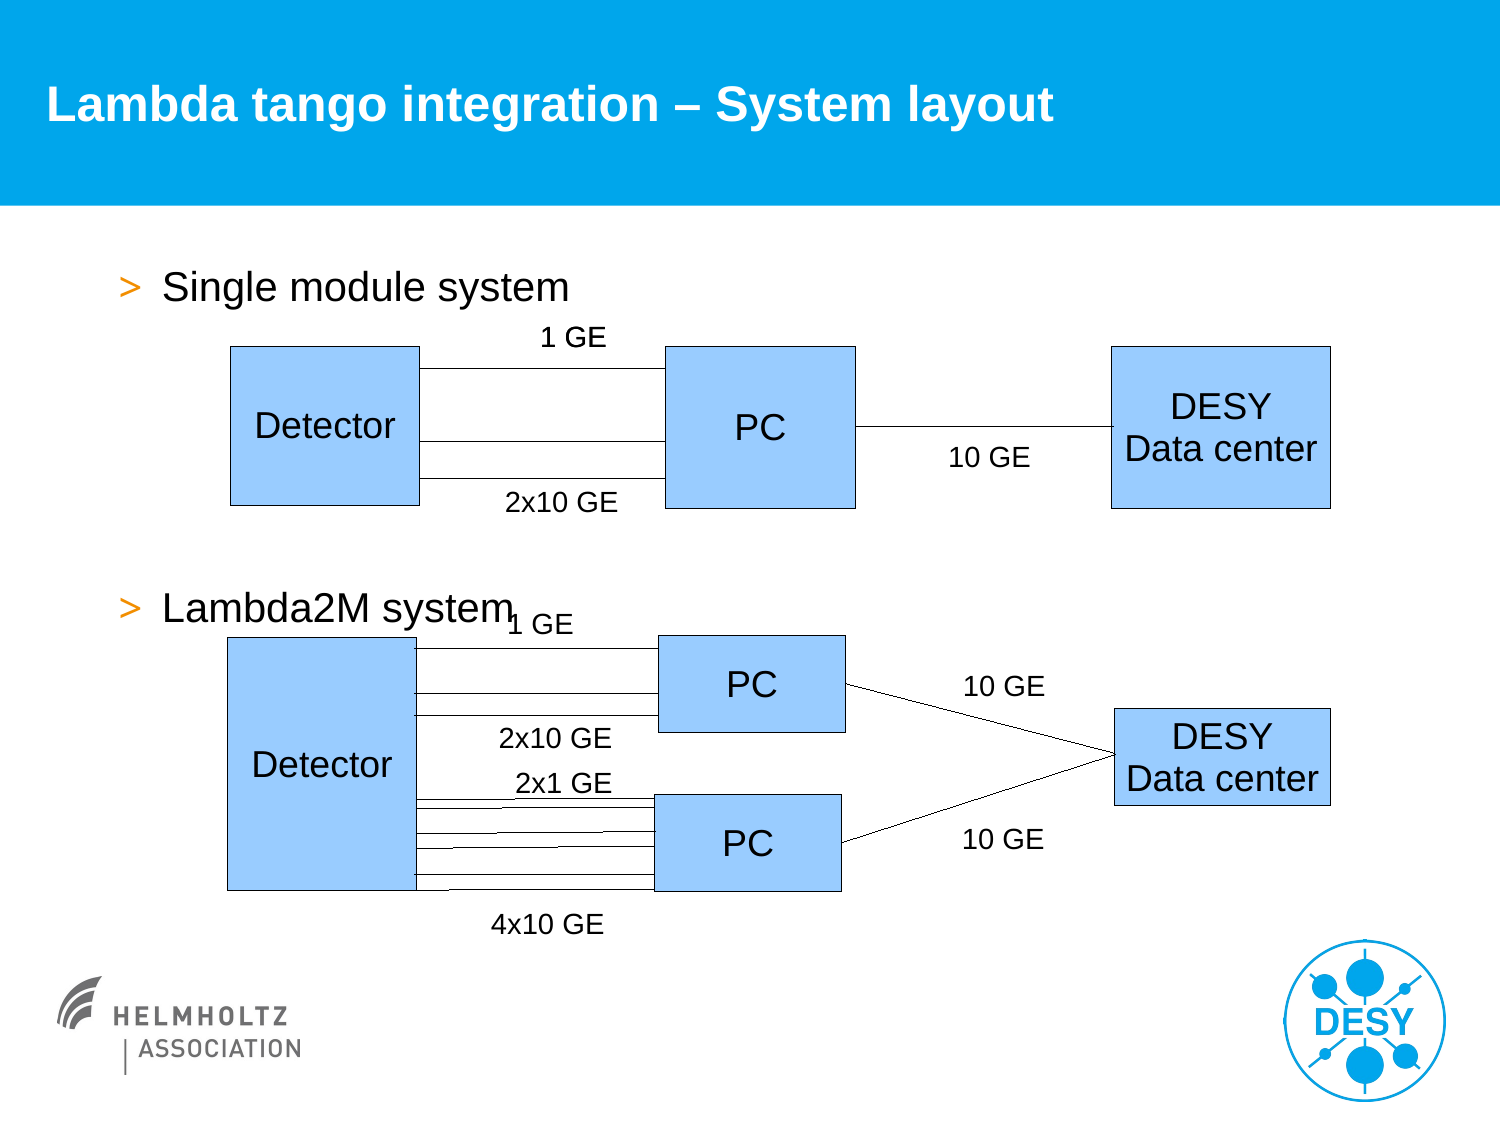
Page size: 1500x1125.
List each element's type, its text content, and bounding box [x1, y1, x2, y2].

text_box Detector [227, 637, 417, 891]
text_box PC [665, 346, 856, 509]
text_box PC [654, 794, 842, 892]
text_box 4x10 GE [468, 900, 627, 949]
text_box DESY Data center [1111, 346, 1331, 509]
title Lambda tango integration – System layout [46, 0, 1444, 208]
picture [57, 976, 300, 1075]
text_box 10 GE [925, 662, 1084, 710]
text_box 1 GE [481, 600, 600, 668]
picture [1287, 943, 1443, 1099]
picture [1283, 939, 1360, 1015]
text_box 10 GE [909, 433, 1070, 493]
text_box DESY Data center [1114, 708, 1331, 806]
list Single module system Lambda2M system [75, 263, 1425, 916]
picture [1379, 1035, 1446, 1102]
text_box 1 GE [514, 313, 633, 381]
text_box 10 GE [924, 815, 1083, 864]
text_box 2x10 GE [481, 478, 642, 538]
text_box 2x10 GE [476, 714, 635, 763]
text_box Detector [230, 346, 420, 506]
picture [1370, 939, 1446, 1007]
text_box PC [658, 635, 846, 733]
text_box 2x1 GE [477, 759, 651, 841]
picture [1283, 1027, 1351, 1102]
